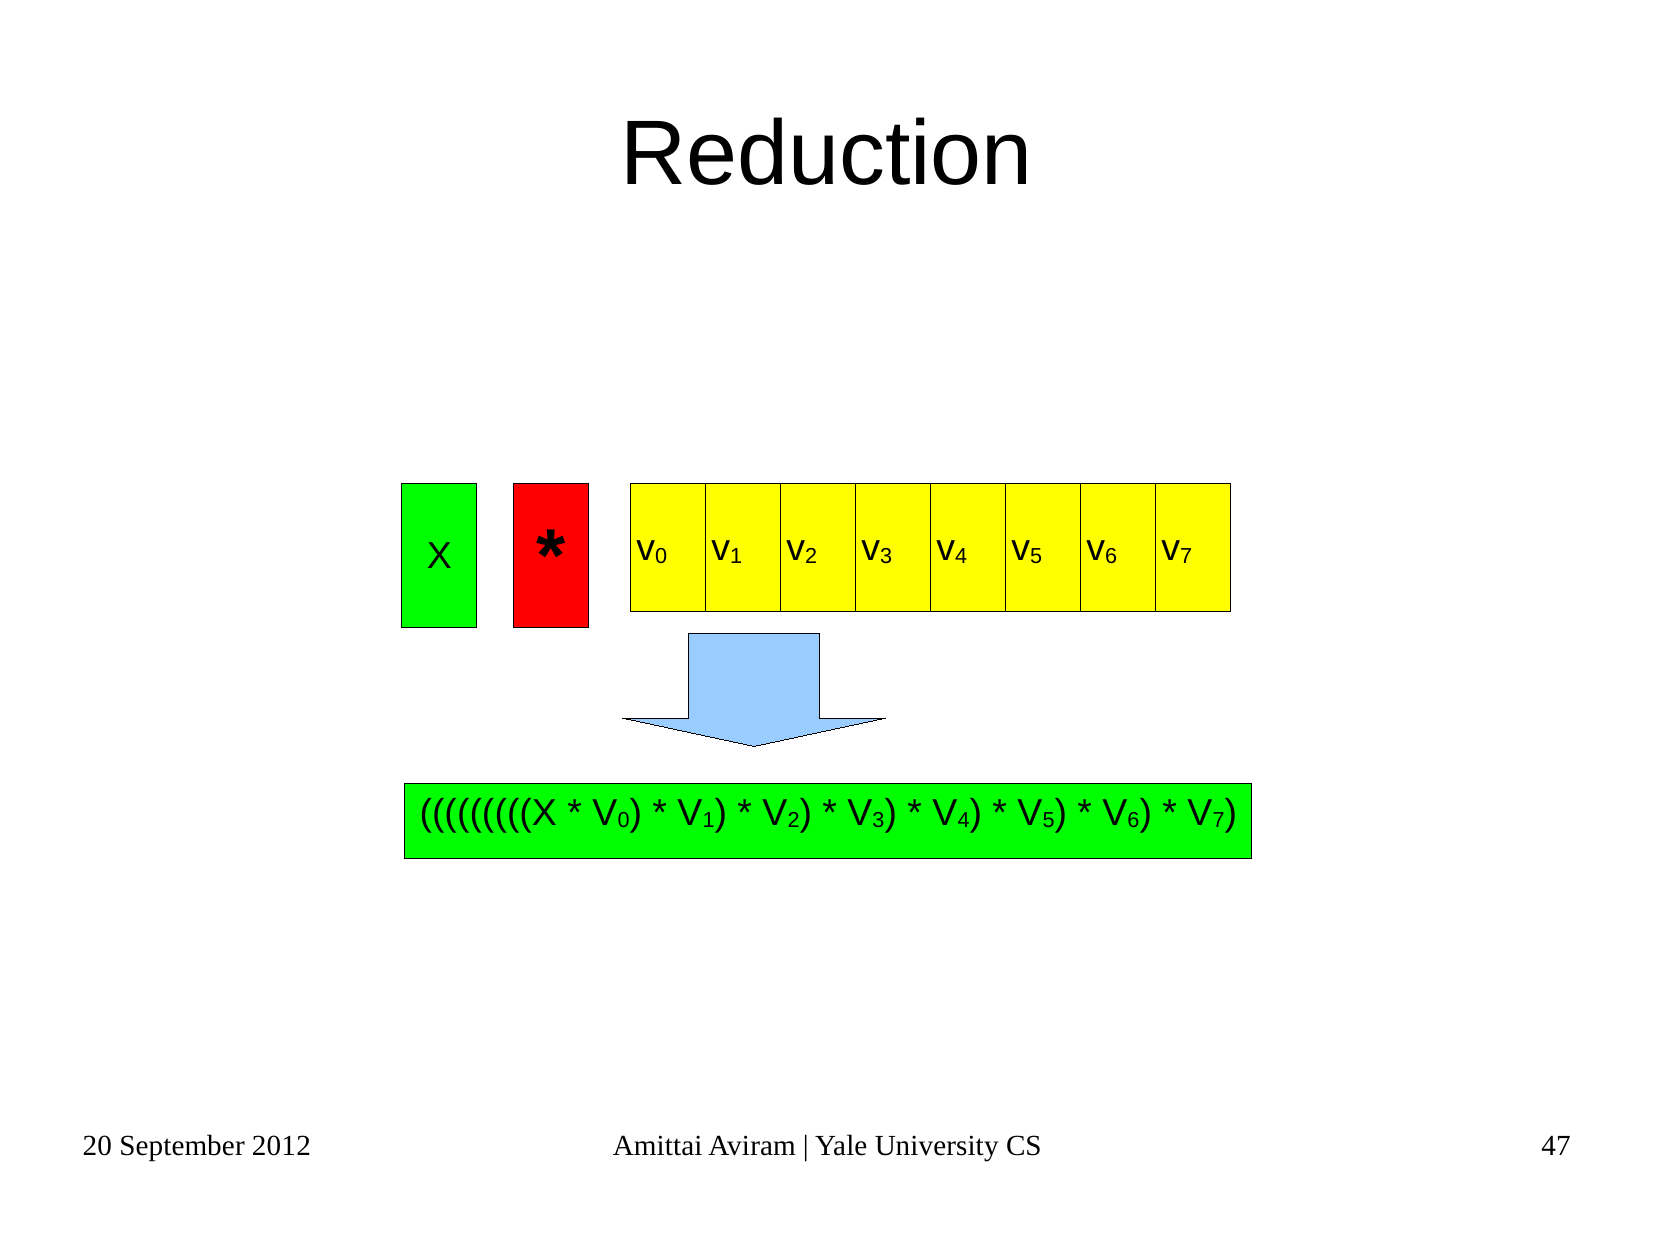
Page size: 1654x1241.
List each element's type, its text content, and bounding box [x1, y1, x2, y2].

text_box X [401, 483, 477, 628]
table_header v1 [706, 484, 780, 611]
title Reduction [82, 49, 1571, 257]
text_box * [513, 483, 589, 628]
text_box [622, 633, 886, 747]
table_header v4 [931, 484, 1005, 611]
table_header v7 [1156, 484, 1230, 611]
table_header v0 [631, 484, 705, 611]
table_header v6 [1081, 484, 1155, 611]
table_header v2 [781, 484, 855, 611]
text_box (((((((((X * V0) * V1) * V2) * V3) * V4) * V5) * V6) * V7) [405, 783, 1252, 859]
table_header v3 [856, 484, 930, 611]
table_header v5 [1006, 484, 1080, 611]
